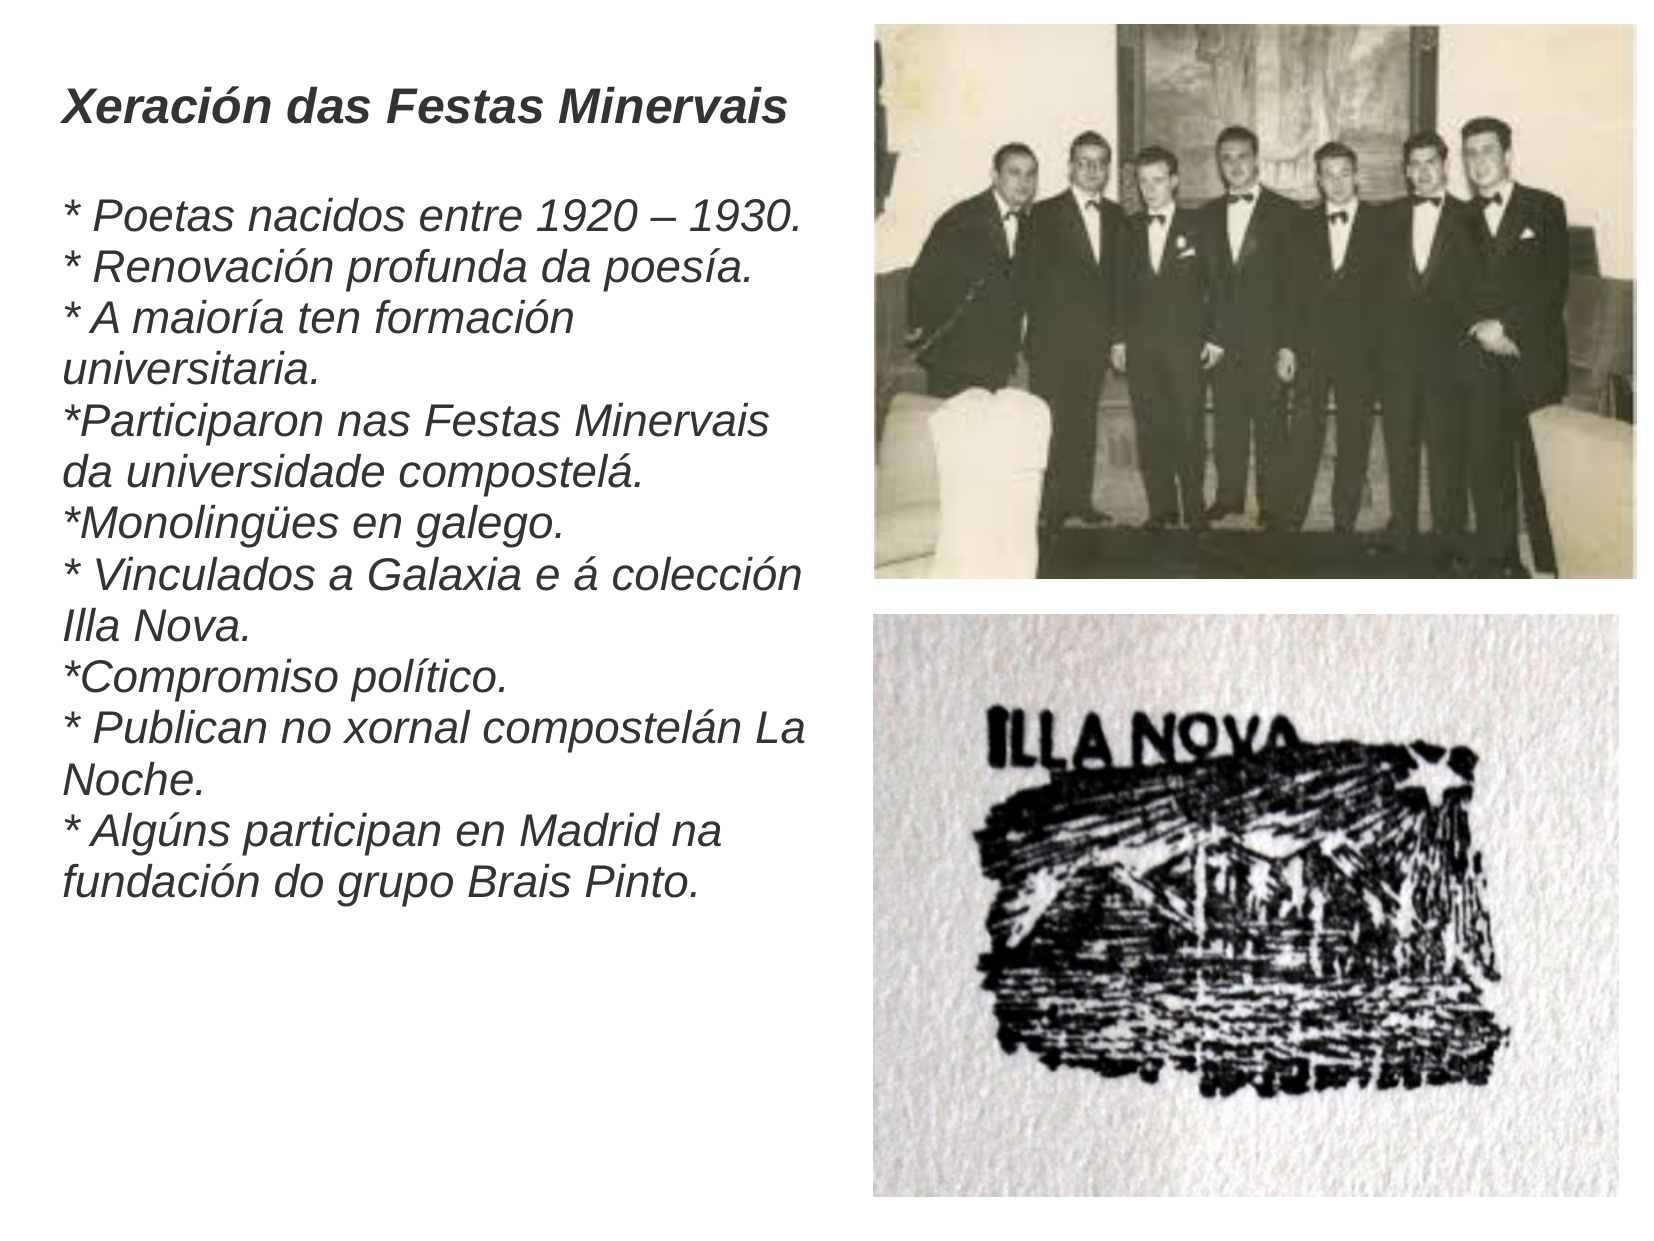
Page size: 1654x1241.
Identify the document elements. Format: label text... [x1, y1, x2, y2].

picture [873, 614, 1619, 1198]
picture [874, 24, 1637, 579]
text_box Xeración das Festas Minervais * Poetas nacidos entre 1920 – 1930. * Renovación profunda da poesía. * A maioría ten formación universitaria. *Participaron nas Festas Minervais da universidade compostelá. *Monolingües en galego. * Vinculados a Galaxia e á colección Illa Nova. *Compromiso político. * Publican no xornal compostelán La Noche. * Algúns participan en Madrid na fundación do grupo Brais Pinto. [47, 70, 827, 1134]
